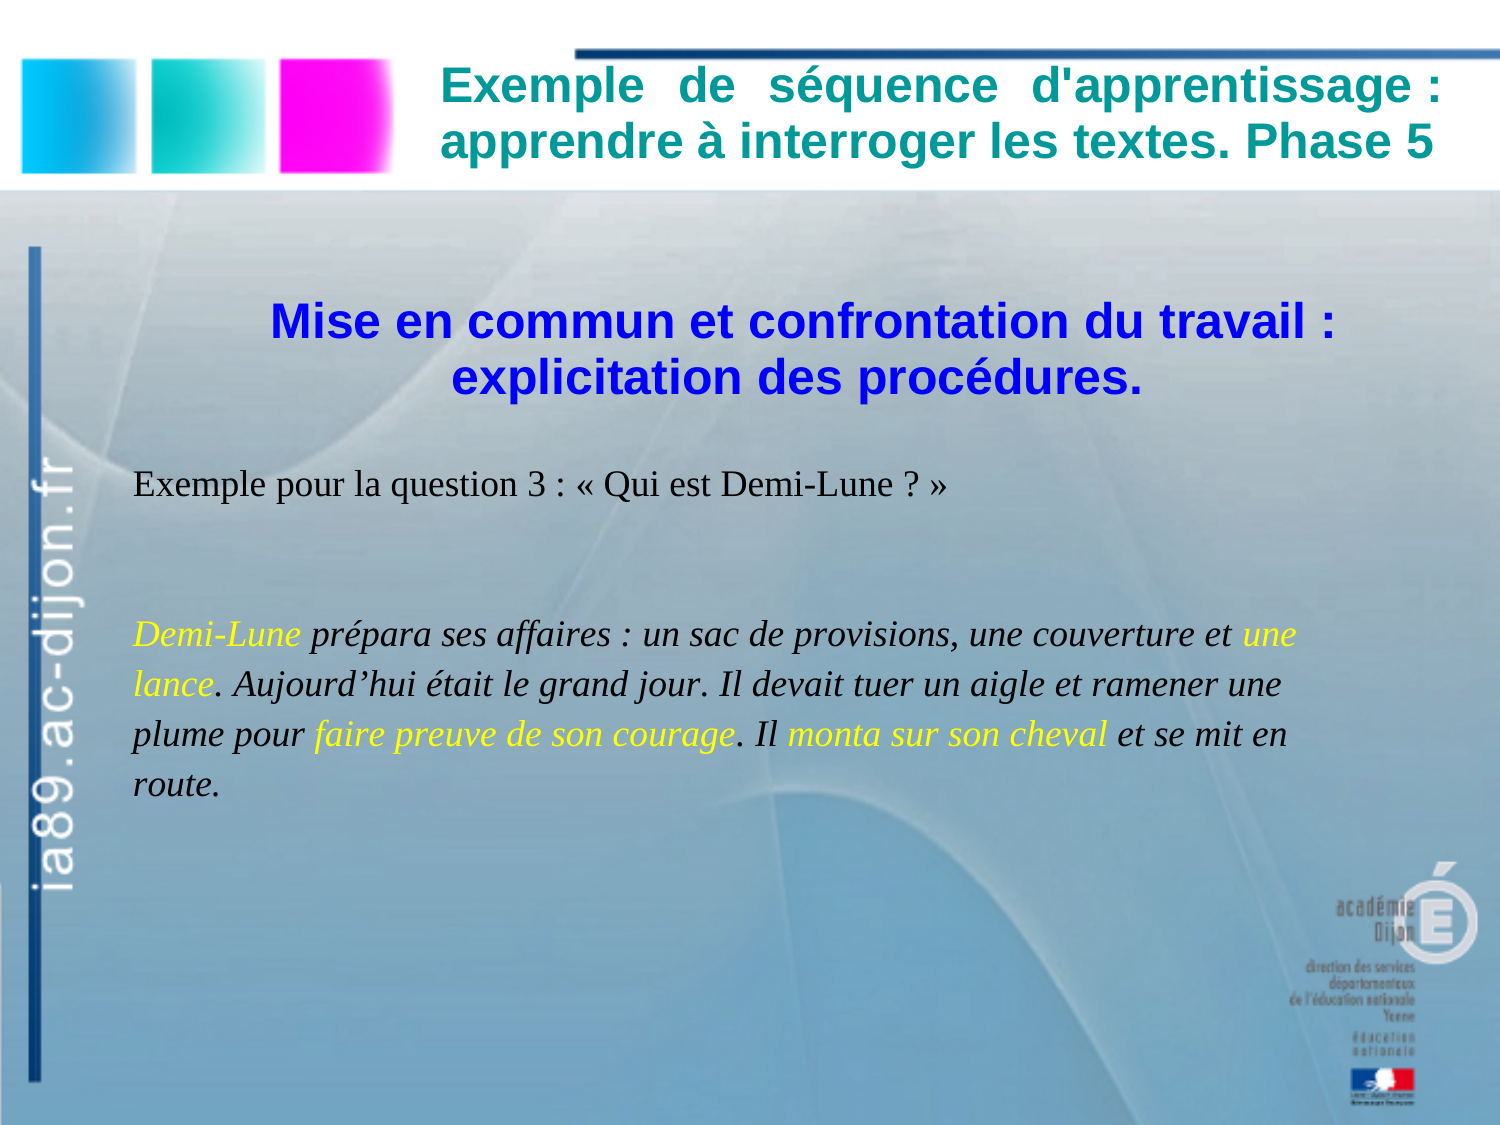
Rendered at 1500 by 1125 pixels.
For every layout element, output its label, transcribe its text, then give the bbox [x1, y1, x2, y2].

list Mise en commun et confrontation du travail : explicitation des procédures. Exemple pour la question 3 : « Qui est Demi-Lune ? » Demi-Lune prépara ses affaires : un sac de provisions, une couverture et une lance. Aujourd’hui était le grand jour. Il devait tuer un aigle et ramener une plume pour faire preuve de son courage. Il monta sur son cheval et se mit en route. [118, 236, 1421, 904]
picture [0, 0, 1500, 1125]
title Exemple de séquence d'apprentissage : apprendre à interroger les textes. Phase 5 [425, 42, 1459, 185]
